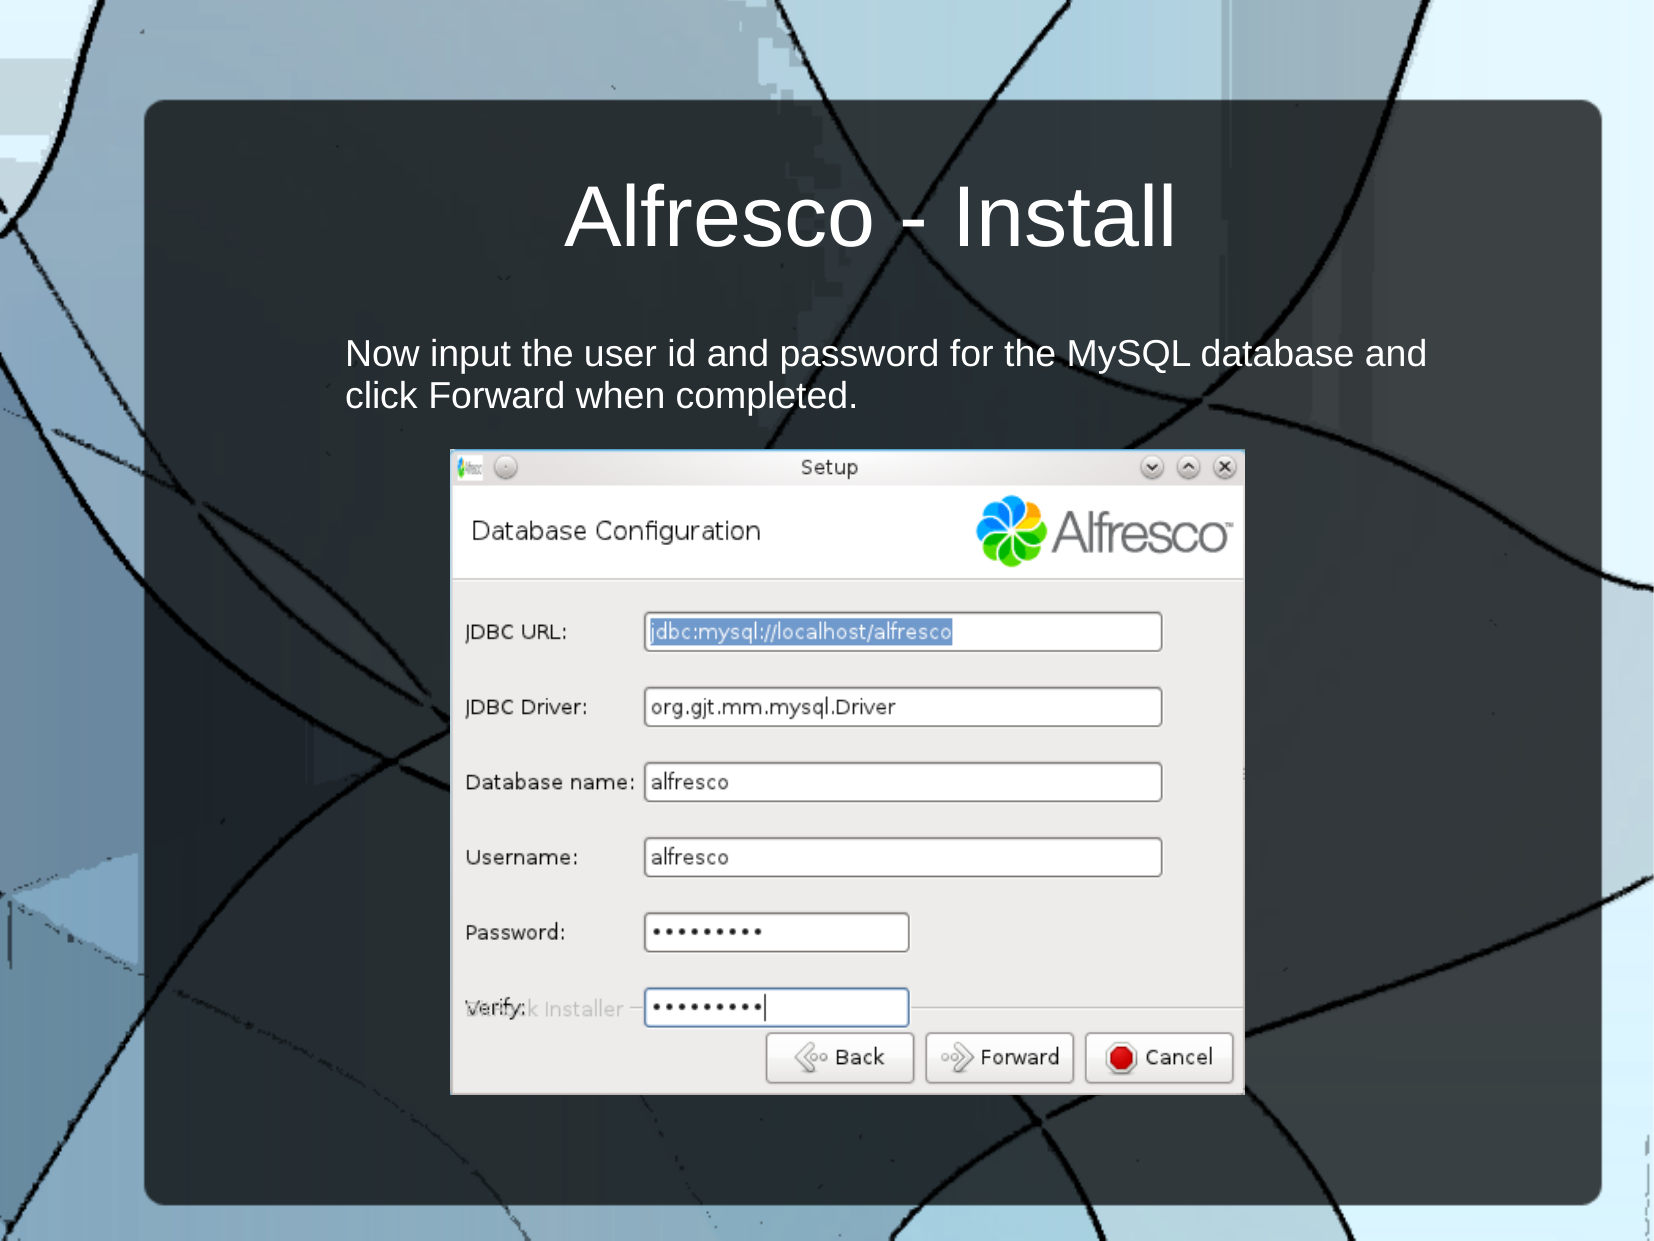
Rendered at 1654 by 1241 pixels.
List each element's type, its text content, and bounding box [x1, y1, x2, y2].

picture [0, 0, 1654, 1241]
text_box Now input the user id and password for the MySQL database and click Forward when completed. [330, 325, 1516, 595]
title Alfresco - Install [159, 108, 1583, 325]
